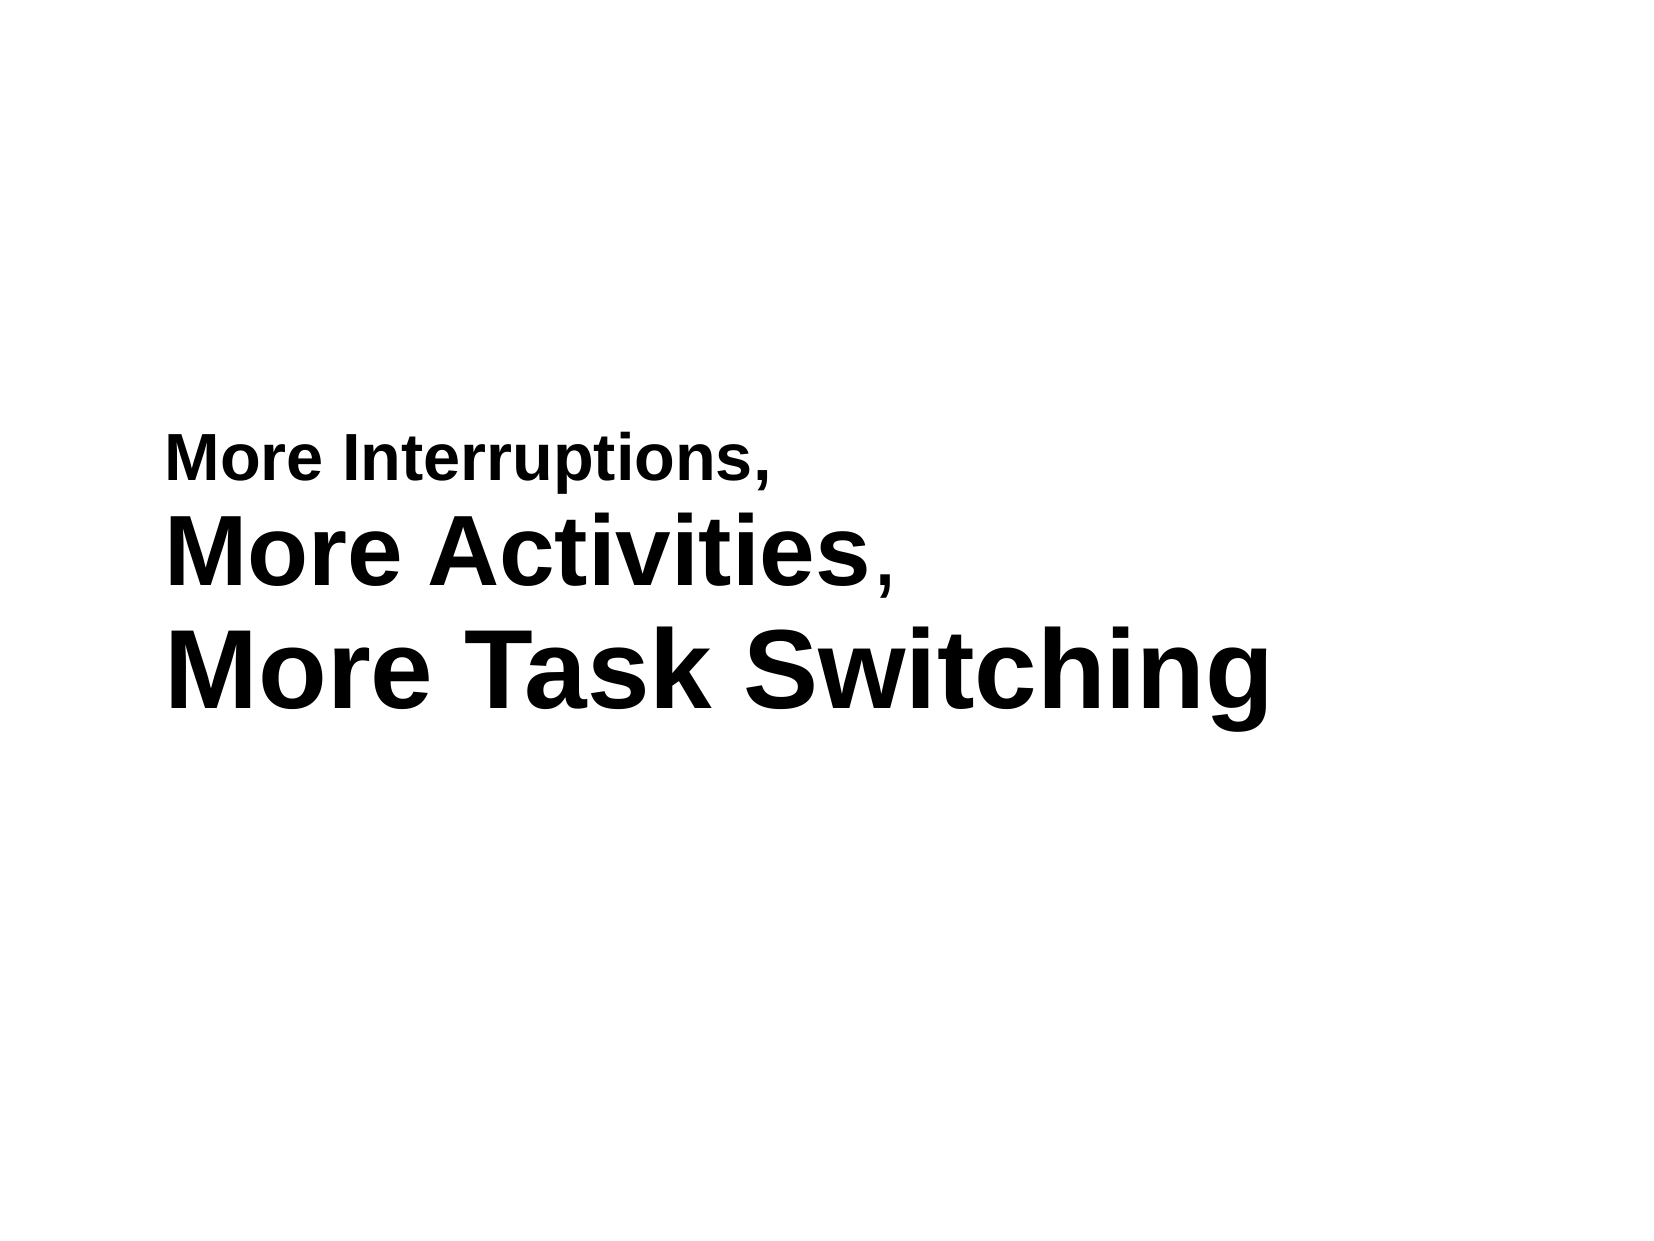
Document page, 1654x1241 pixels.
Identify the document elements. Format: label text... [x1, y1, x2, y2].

text_box More Interruptions, More Activities, More Task Switching [150, 412, 1291, 740]
